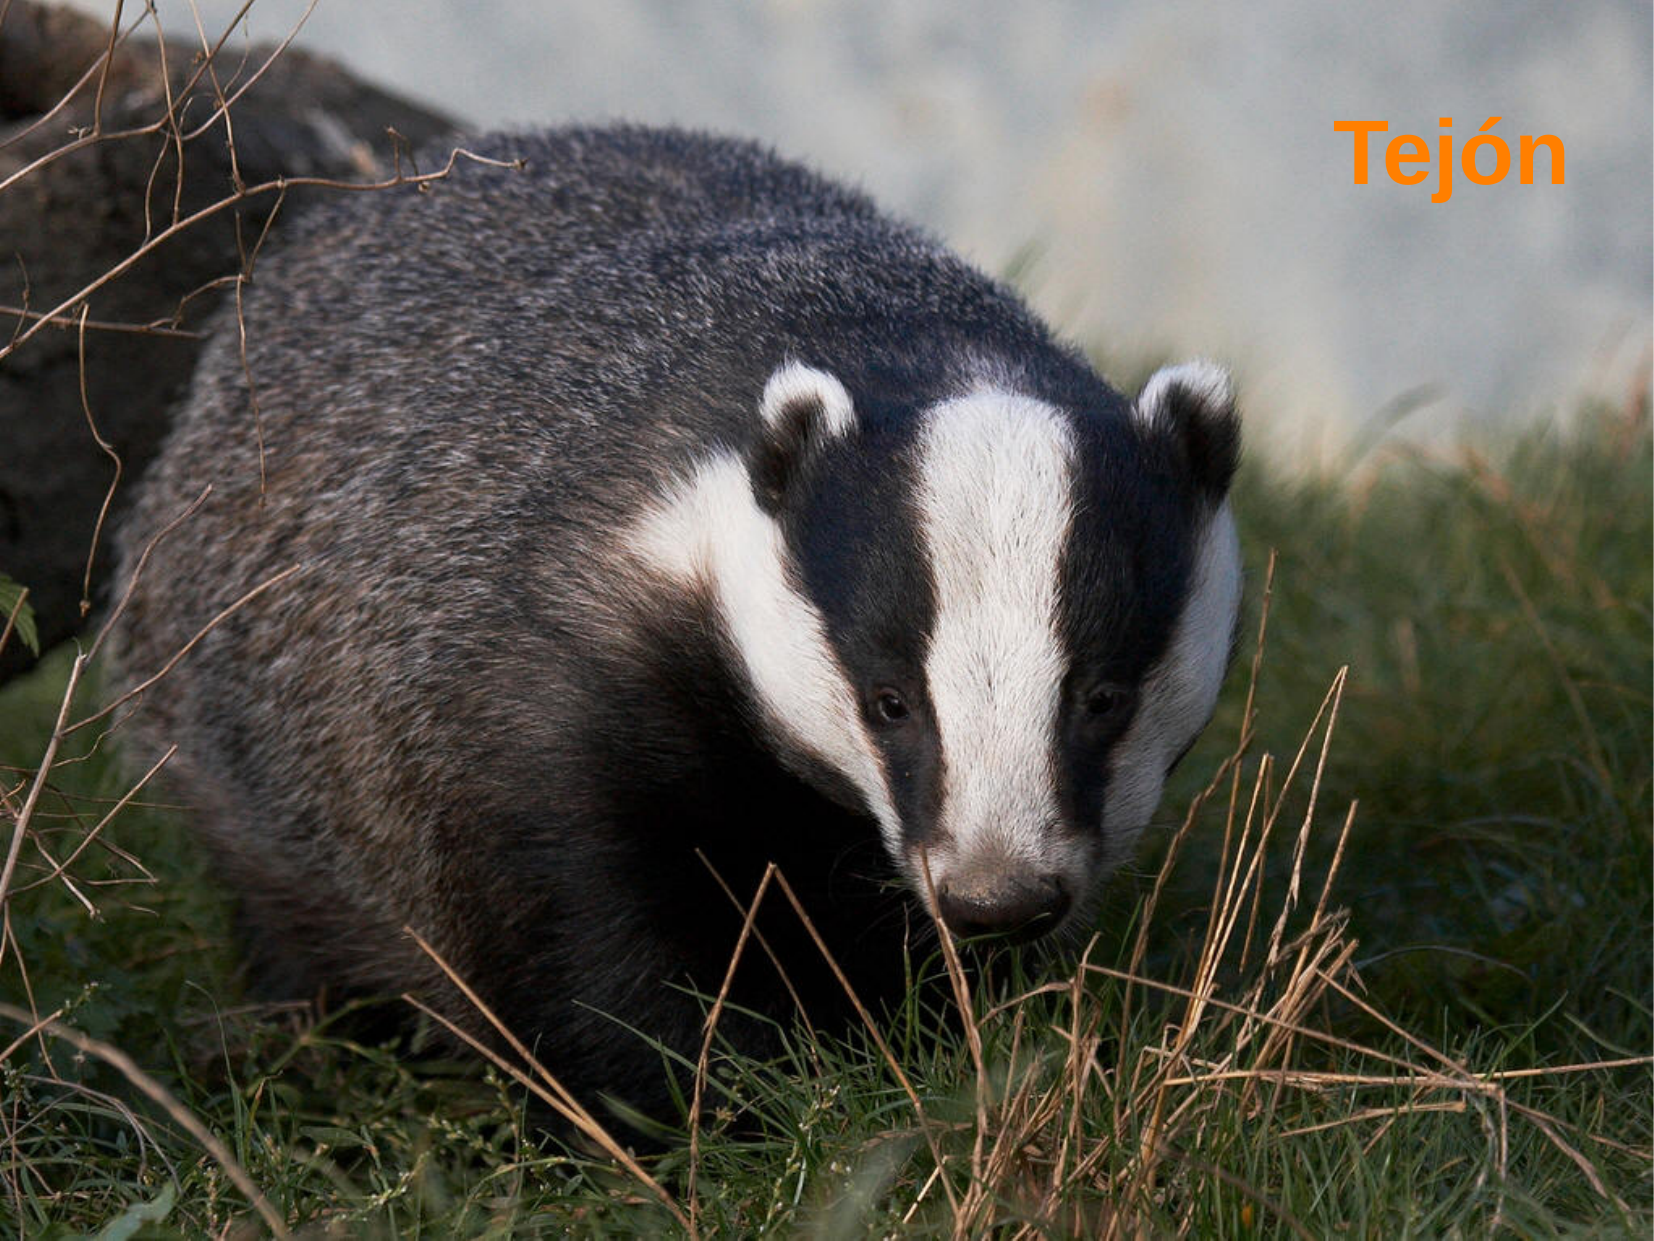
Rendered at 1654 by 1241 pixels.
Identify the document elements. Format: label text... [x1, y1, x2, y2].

title Tejón [82, 49, 1571, 257]
picture [0, 0, 1654, 1241]
